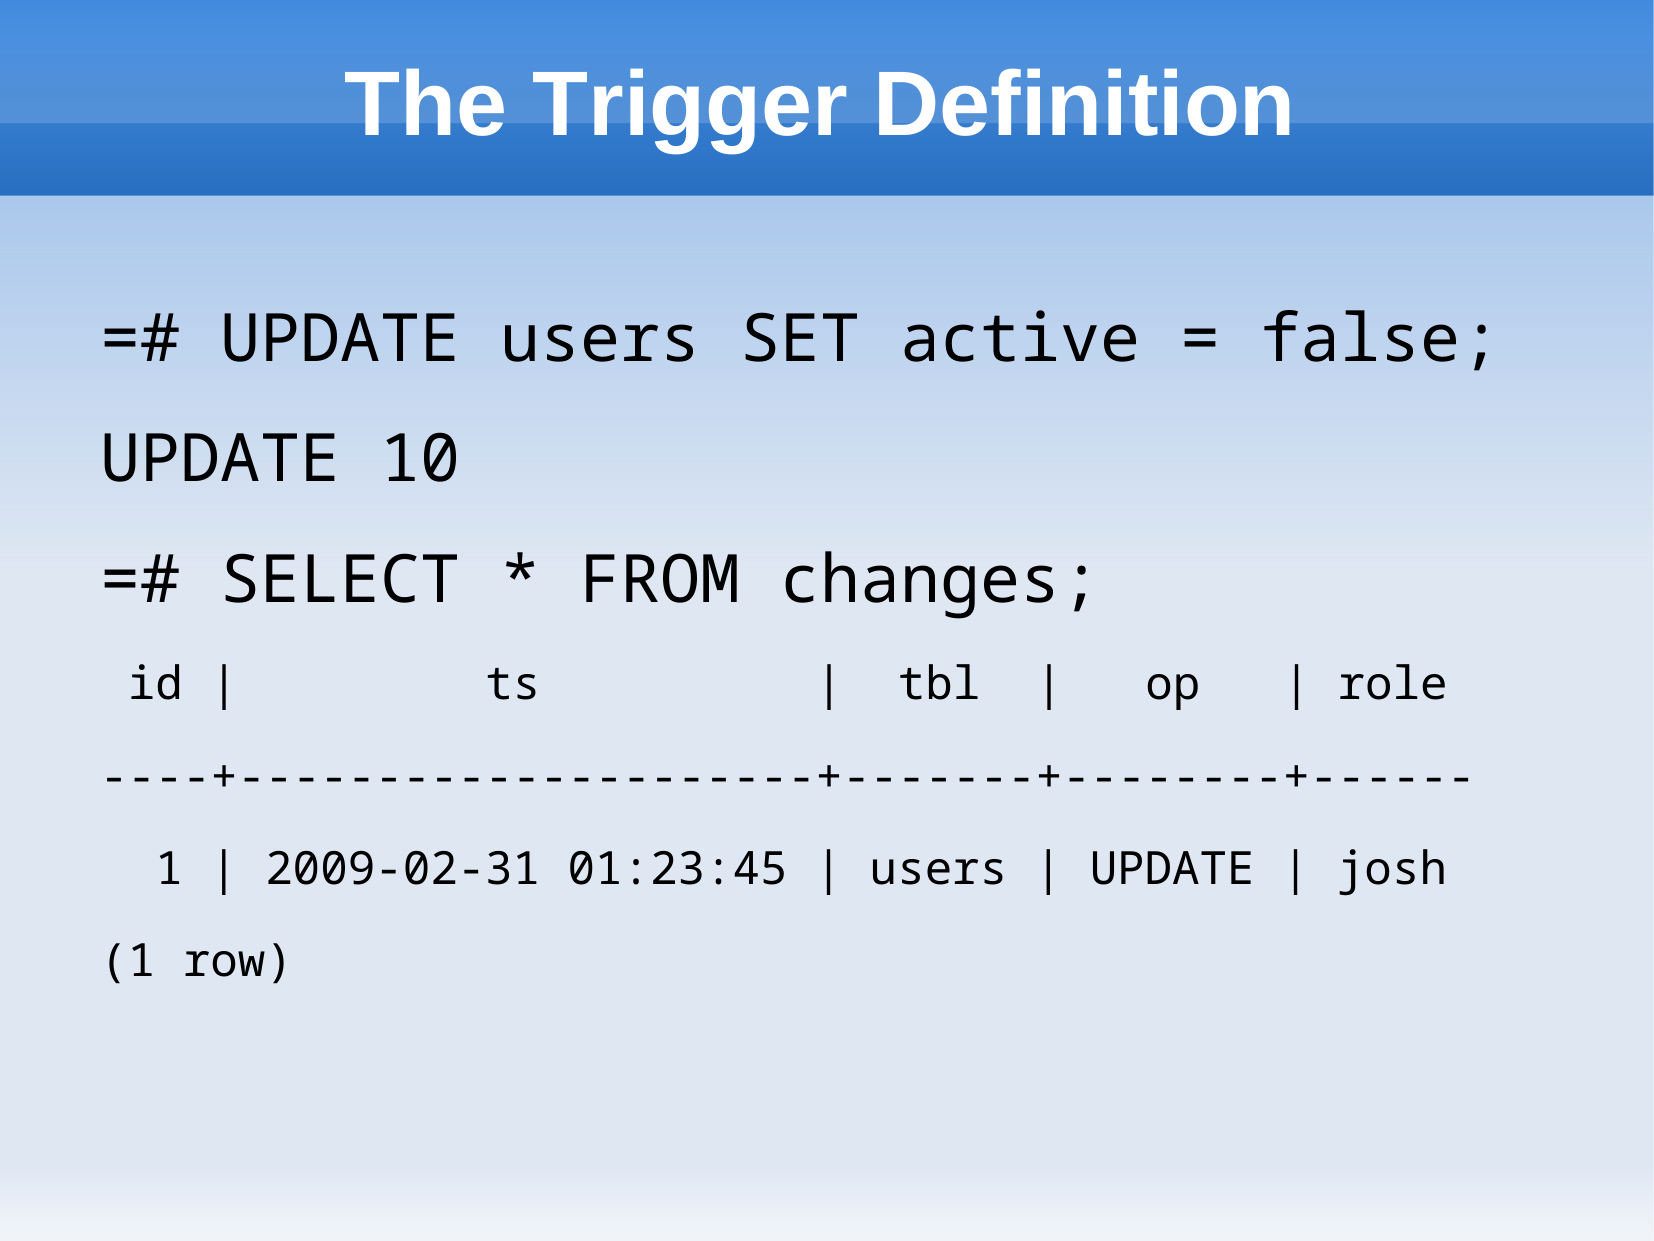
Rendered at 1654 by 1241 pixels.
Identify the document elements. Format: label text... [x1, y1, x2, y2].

list =# UPDATE users SET active = false; UPDATE 10 =# SELECT * FROM changes; id | ts | tbl | op | role ----+---------------------+-------+--------+------ 1 | 2009-02-31 01:23:45 | users | UPDATE | josh (1 row) [82, 290, 1571, 1094]
title The Trigger Definition [76, 7, 1565, 200]
picture [0, 0, 1654, 1241]
